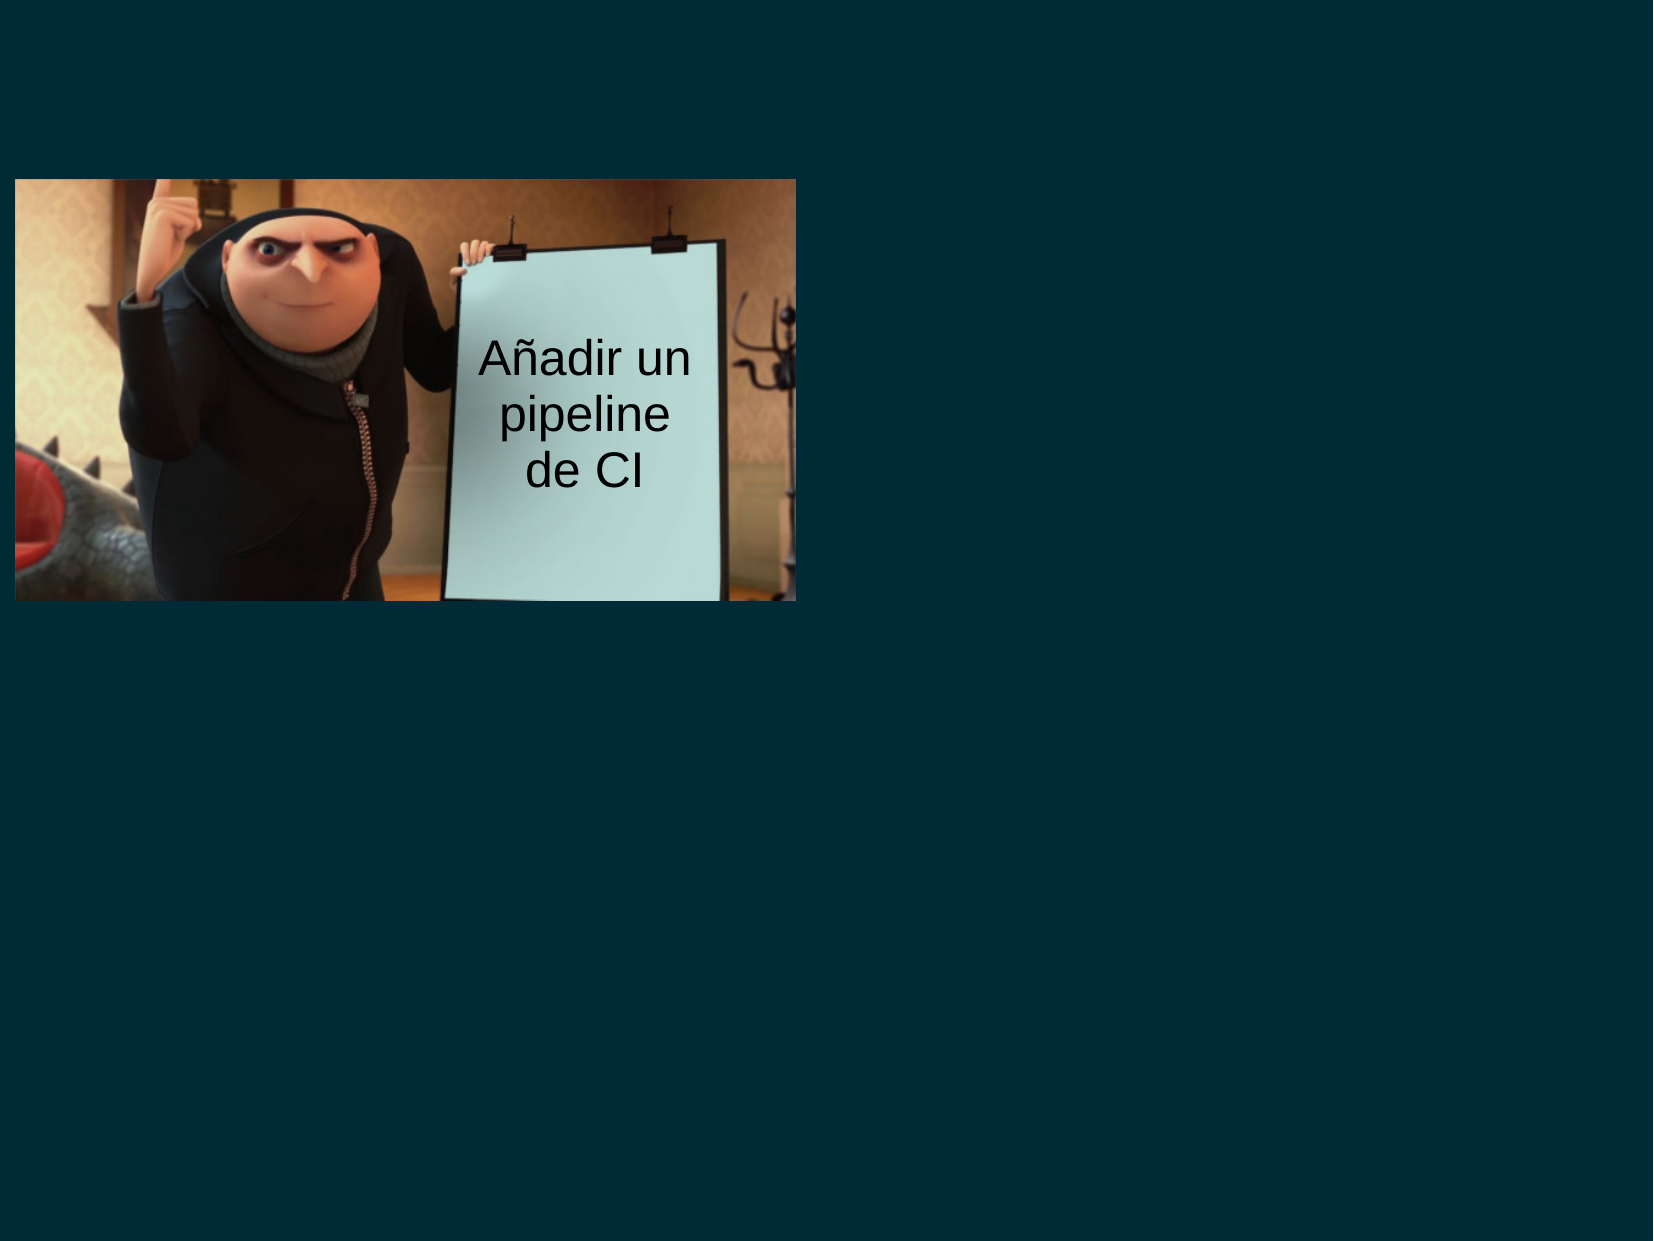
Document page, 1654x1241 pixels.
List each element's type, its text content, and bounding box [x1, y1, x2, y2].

picture [16, 180, 795, 600]
text_box Añadir un pipeline de CI [450, 323, 721, 506]
